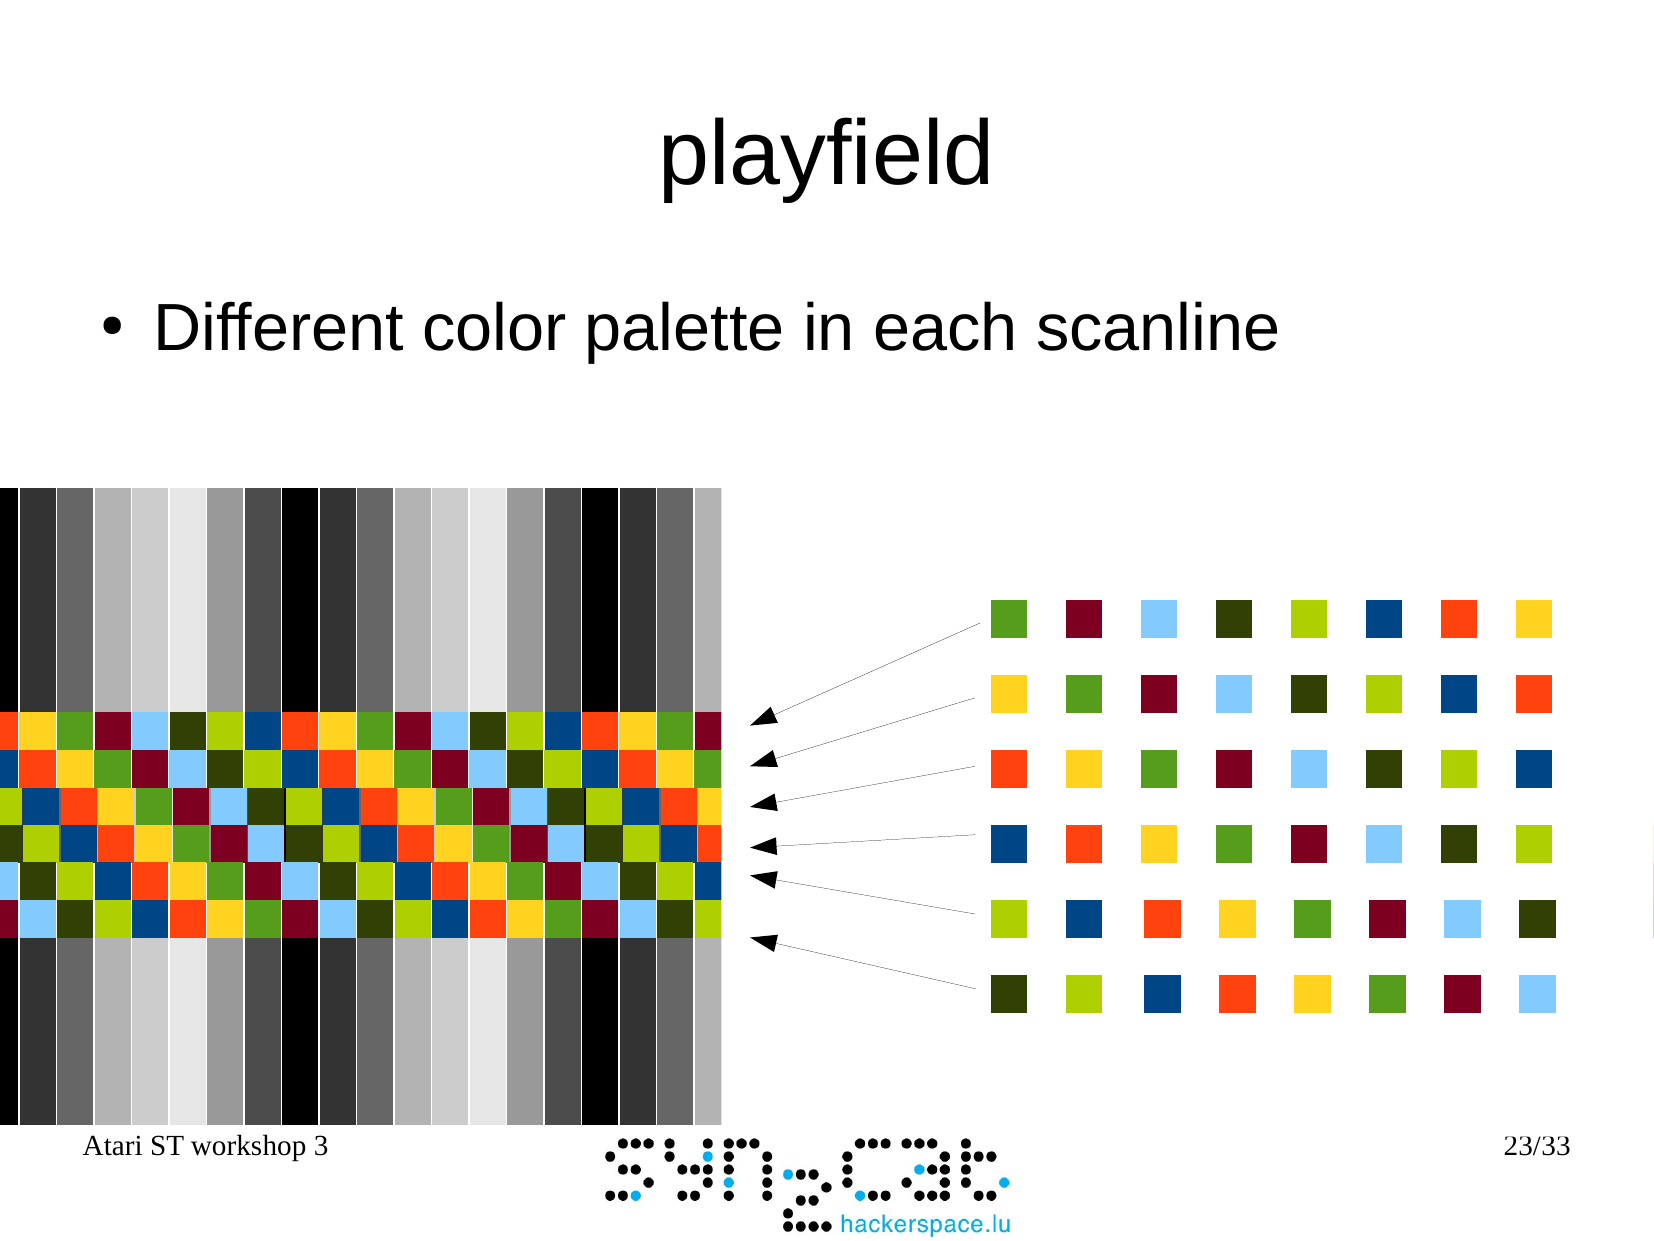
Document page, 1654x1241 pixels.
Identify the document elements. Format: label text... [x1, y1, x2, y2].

list Different color palette in each scanline [82, 863, 721, 1109]
text_box [721, 471, 1654, 1137]
title playfield [82, 56, 1571, 250]
picture [600, 1124, 1025, 1241]
list Different color palette in each scanline [82, 290, 1571, 788]
